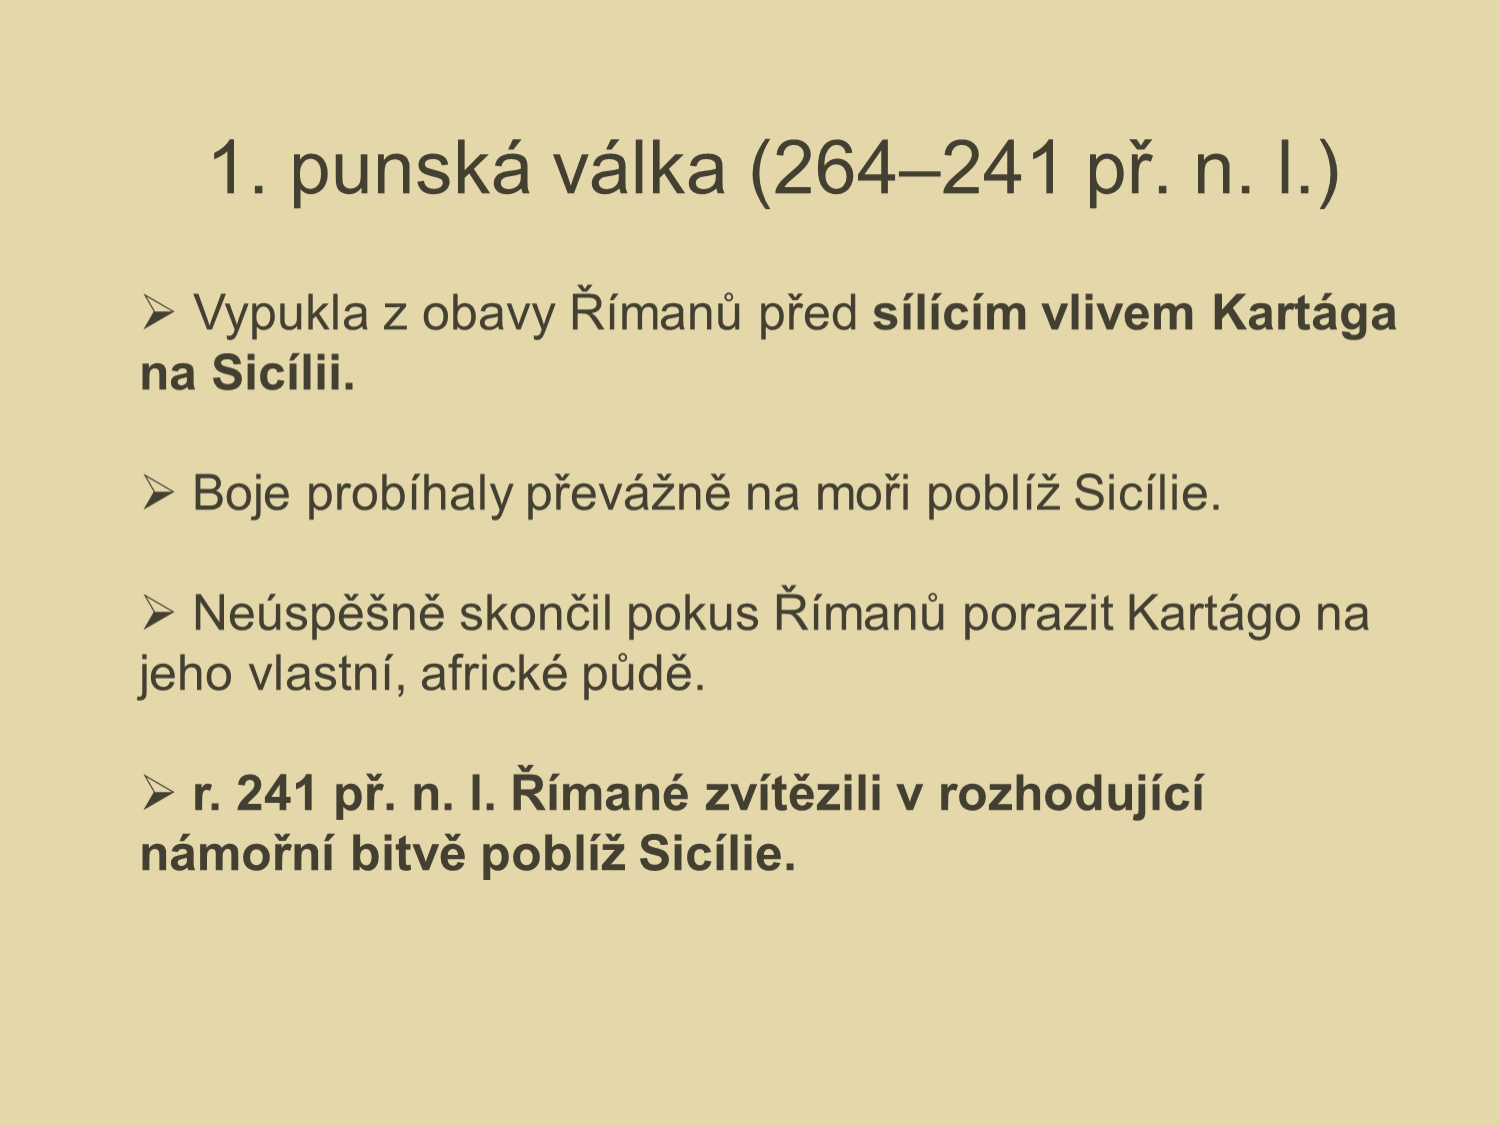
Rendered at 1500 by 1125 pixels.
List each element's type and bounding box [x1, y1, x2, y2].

picture [108, 98, 1441, 913]
